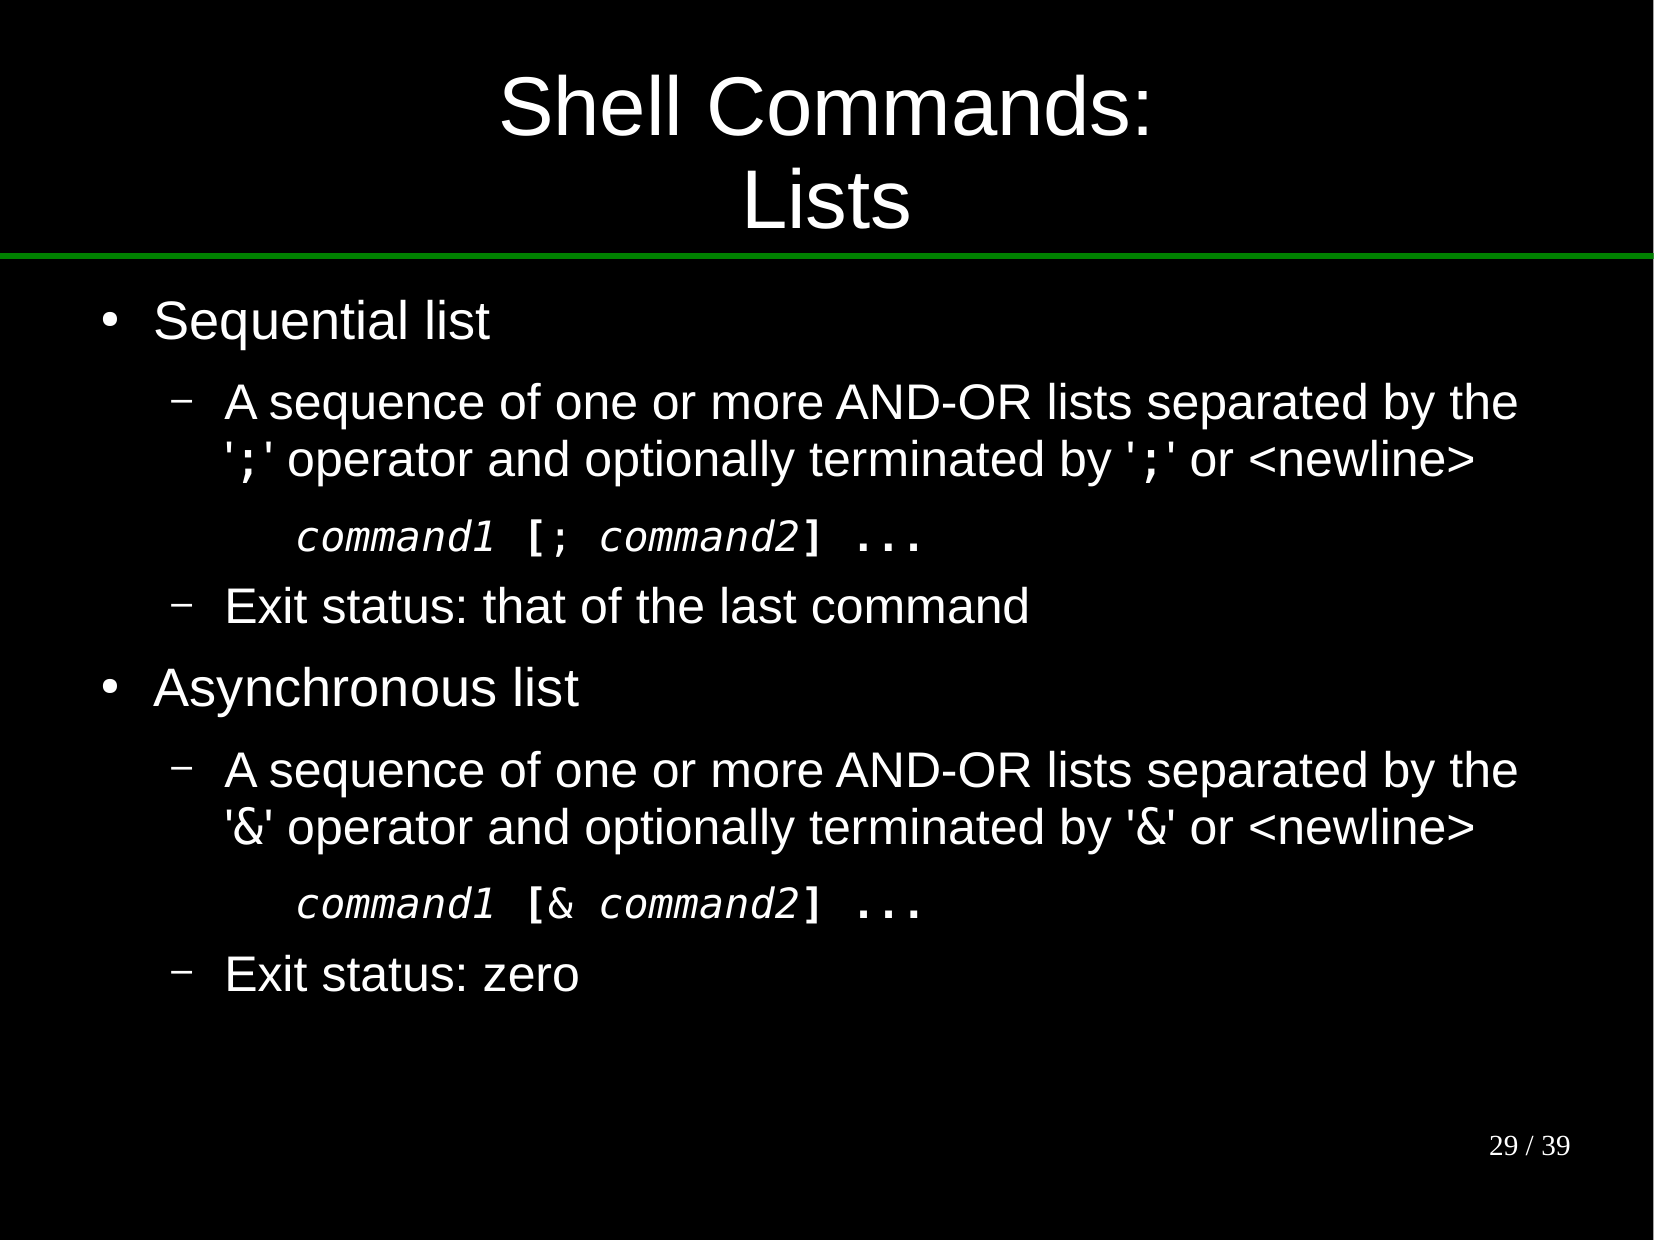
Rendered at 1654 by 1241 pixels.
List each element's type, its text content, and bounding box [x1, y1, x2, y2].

title Shell Commands: Lists [82, 49, 1571, 257]
list Sequential list A sequence of one or more AND-OR lists separated by the ';' operator and optionally terminated by ';' or <newline> command1 [; command2] ... Exit status: that of the last command Asynchronous list A sequence of one or more AND-OR lists separated by the '&' operator and optionally terminated by '&' or <newline> command1 [& command2] ... Exit status: zero [82, 290, 1538, 1010]
